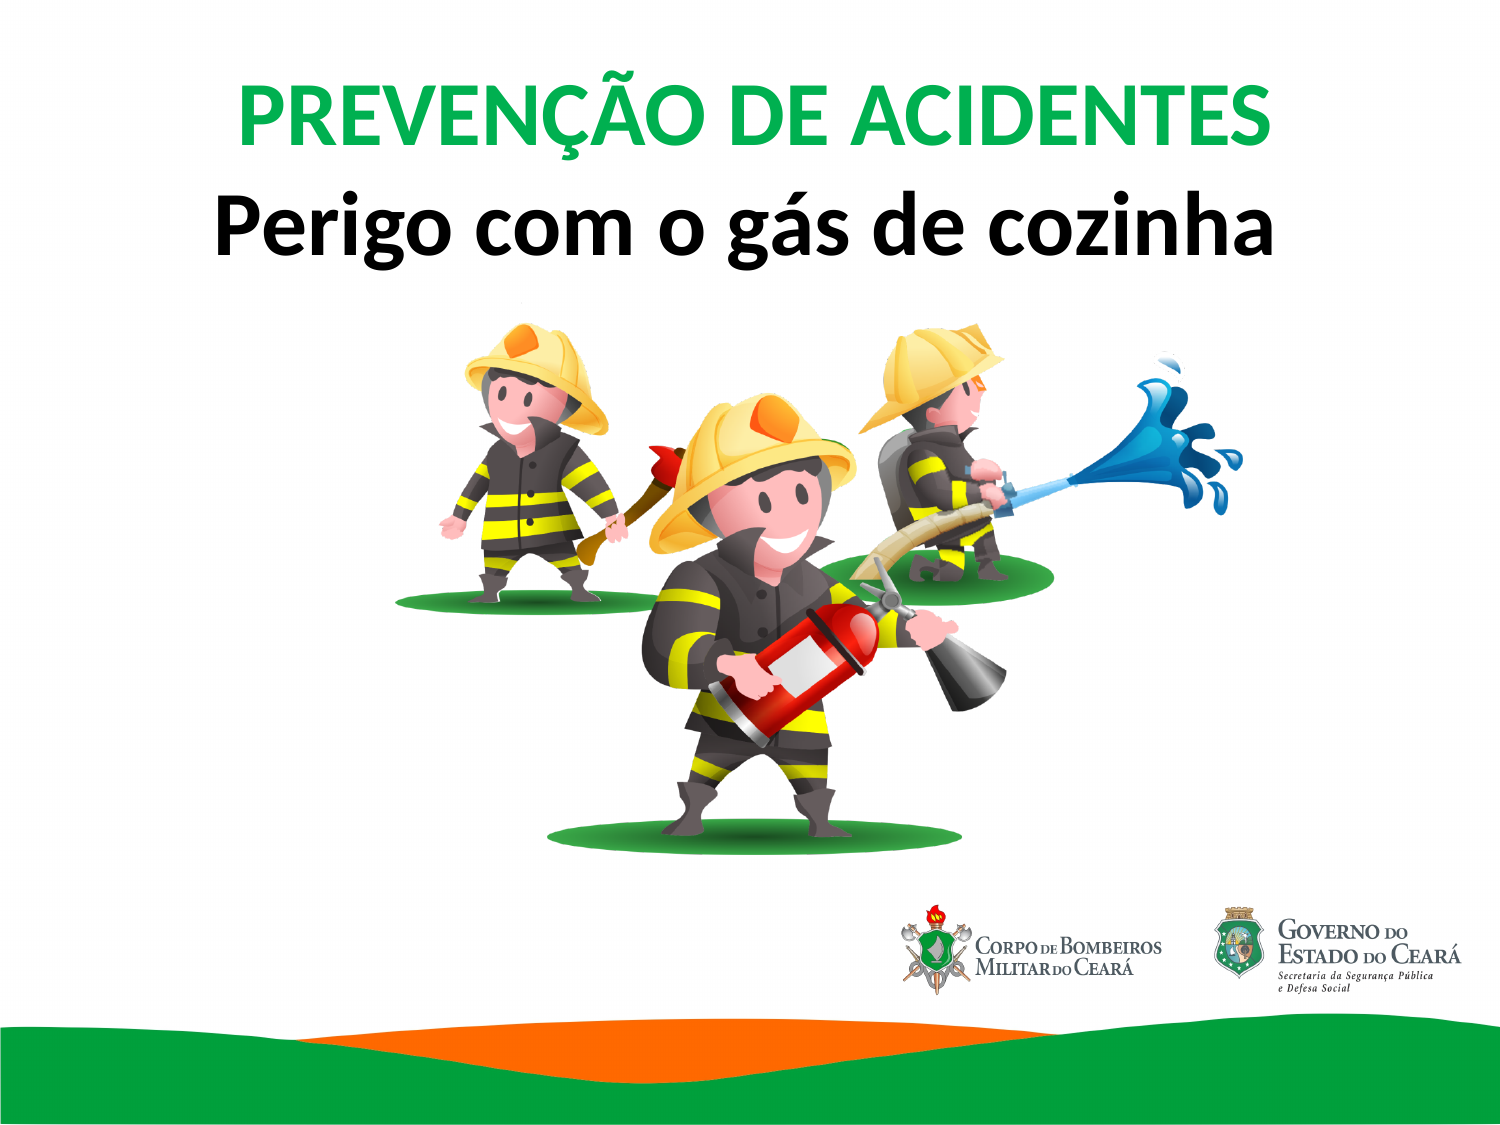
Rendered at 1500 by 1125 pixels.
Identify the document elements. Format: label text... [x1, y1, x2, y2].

title PREVENÇÃO DE ACIDENTES Perigo com o gás de cozinha [88, 21, 1424, 306]
picture [0, 0, 1500, 1125]
